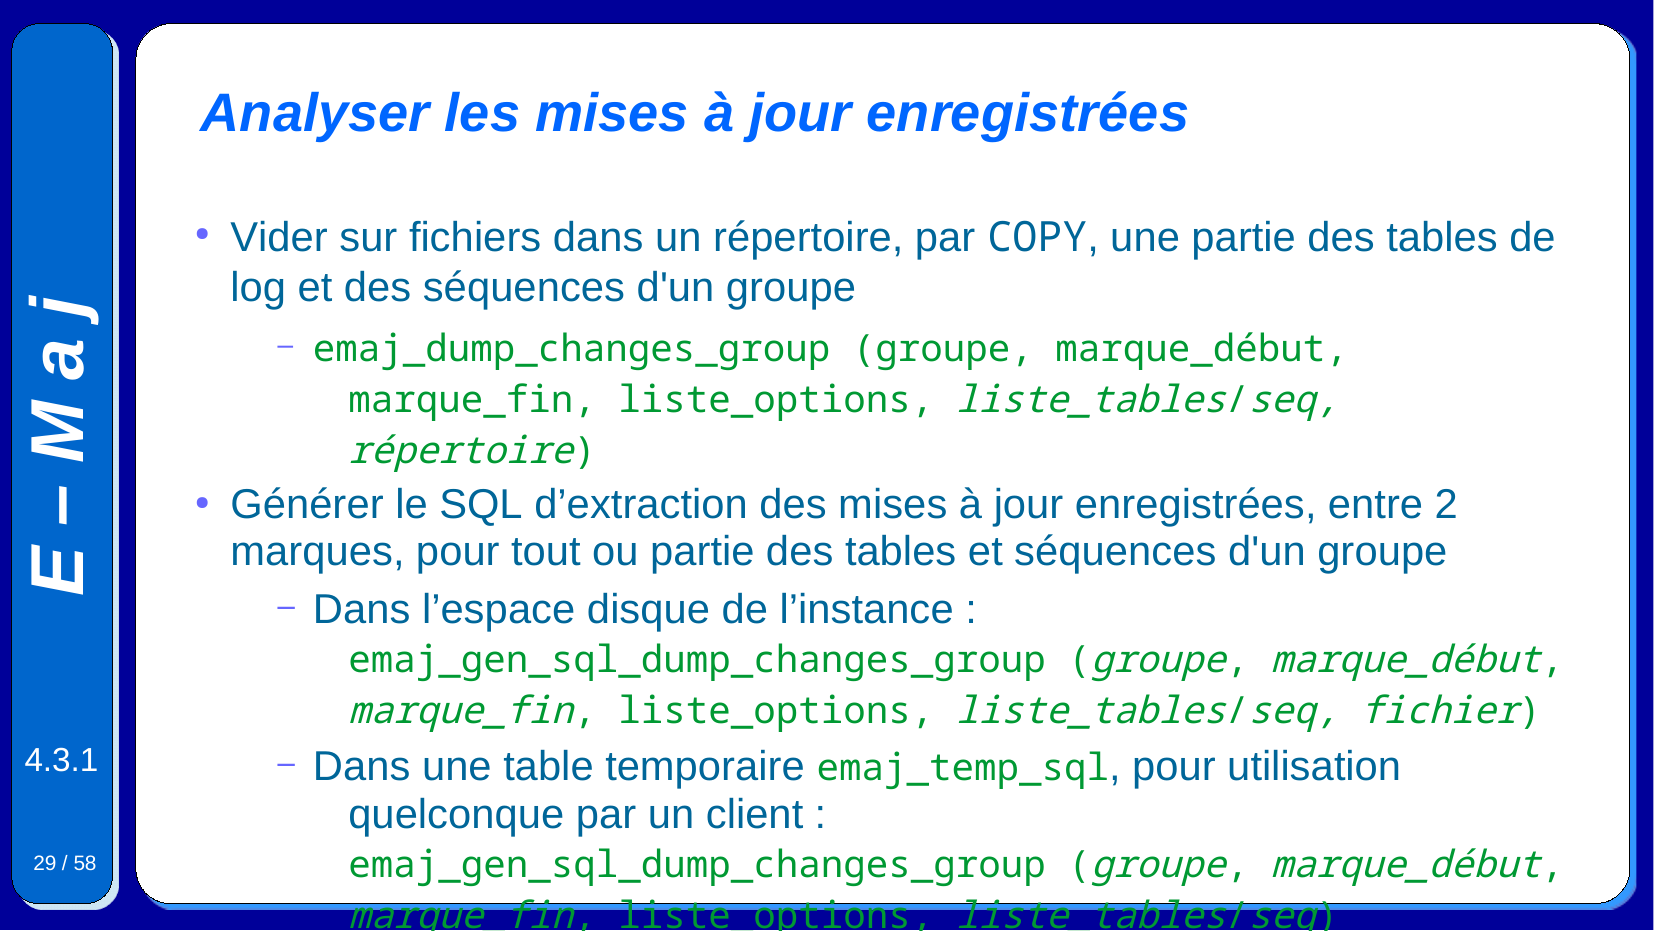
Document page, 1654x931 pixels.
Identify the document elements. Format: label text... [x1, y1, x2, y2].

title Analyser les mises à jour enregistrées [200, 34, 1575, 191]
list Vider sur fichiers dans un répertoire, par COPY, une partie des tables de log et des séquences d'un groupe emaj_dump_changes_group (groupe, marque_début, marque_fin, liste_options, liste_tables/seq, répertoire) Générer le SQL d’extraction des mises à jour enregistrées, entre 2 marques, pour tout ou partie des tables et séquences d'un groupe Dans l’espace disque de l’instance : emaj_gen_sql_dump_changes_group (groupe, marque_début, marque_fin, liste_options, liste_tables/seq, fichier) Dans une table temporaire emaj_temp_sql, pour utilisation quelconque par un client : emaj_gen_sql_dump_changes_group (groupe, marque_début, marque_fin, liste_options, liste_tables/seq) [177, 206, 1587, 881]
